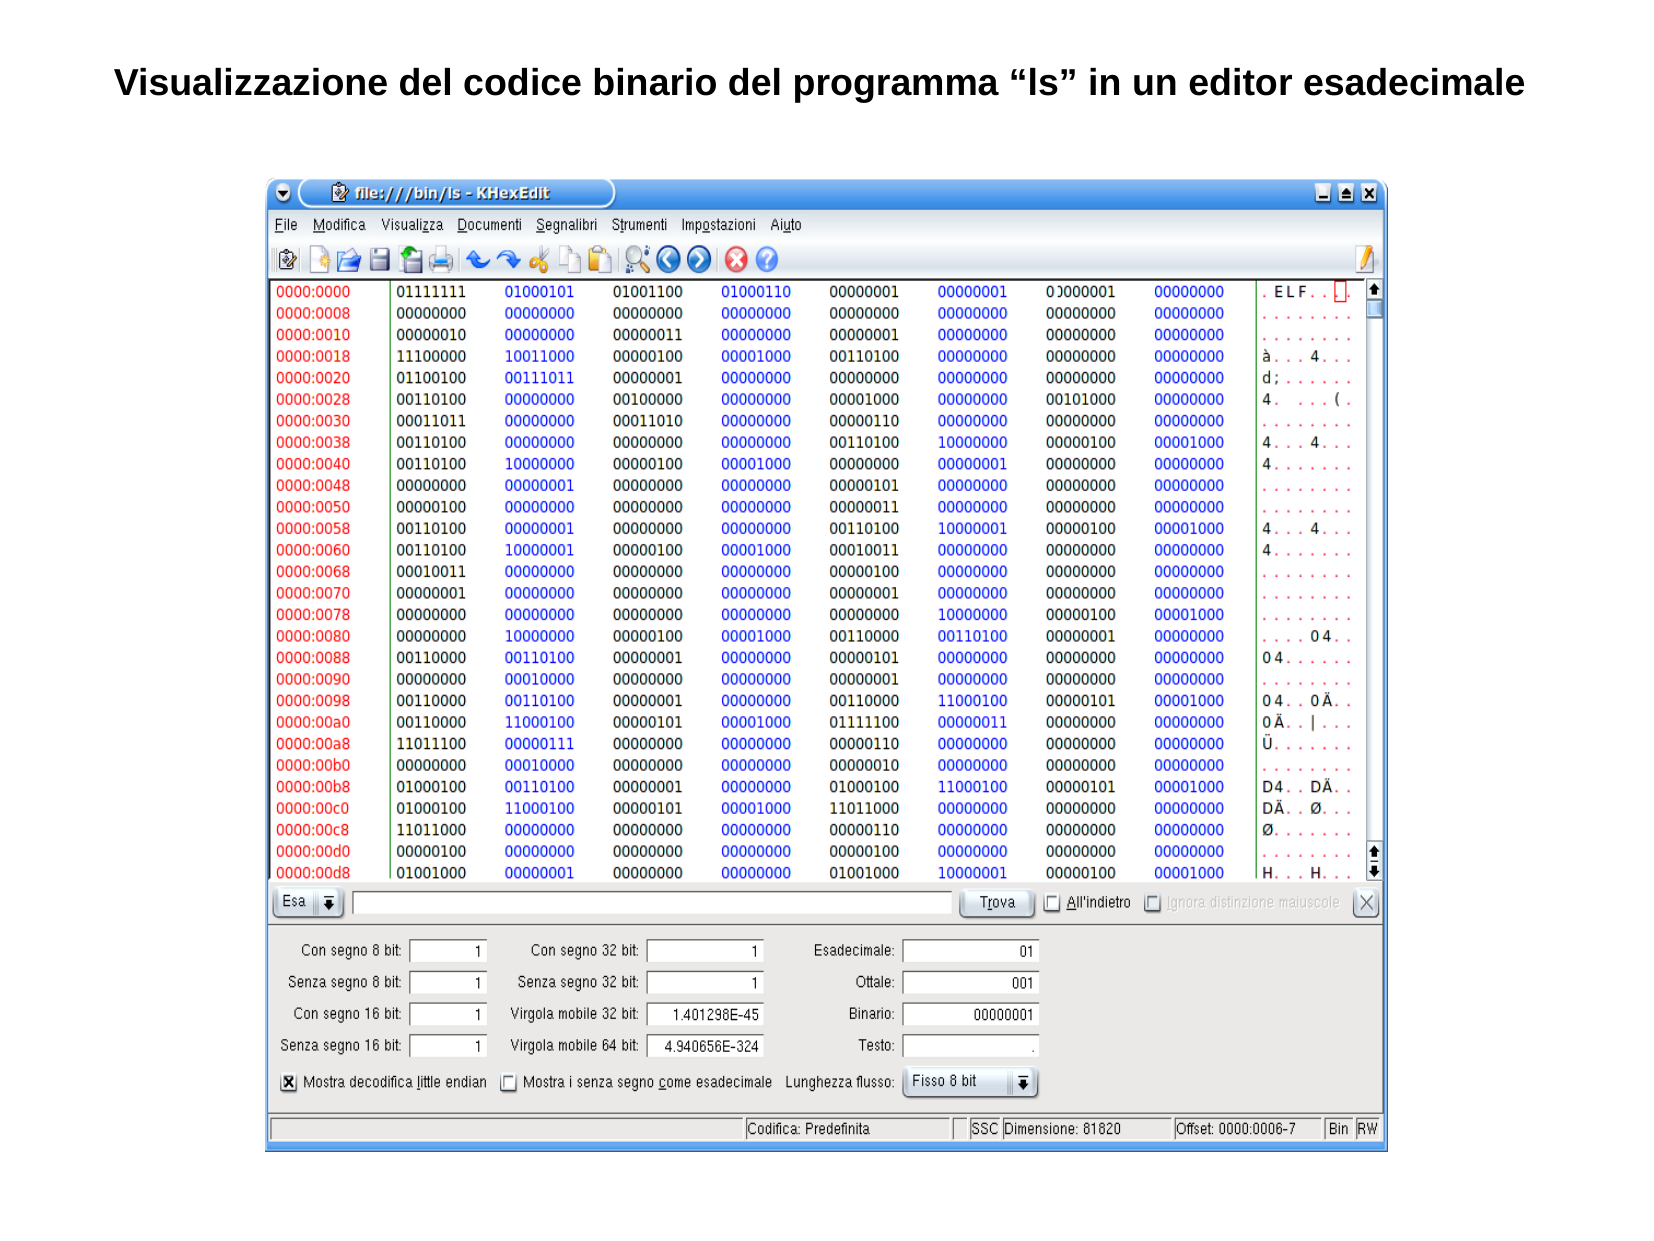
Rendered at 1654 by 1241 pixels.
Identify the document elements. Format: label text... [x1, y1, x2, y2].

text_box Visualizzazione del codice binario del programma “ls” in un editor esadecimale [23, 53, 1618, 111]
picture [265, 177, 1388, 1152]
text_box [59, 31, 1625, 102]
